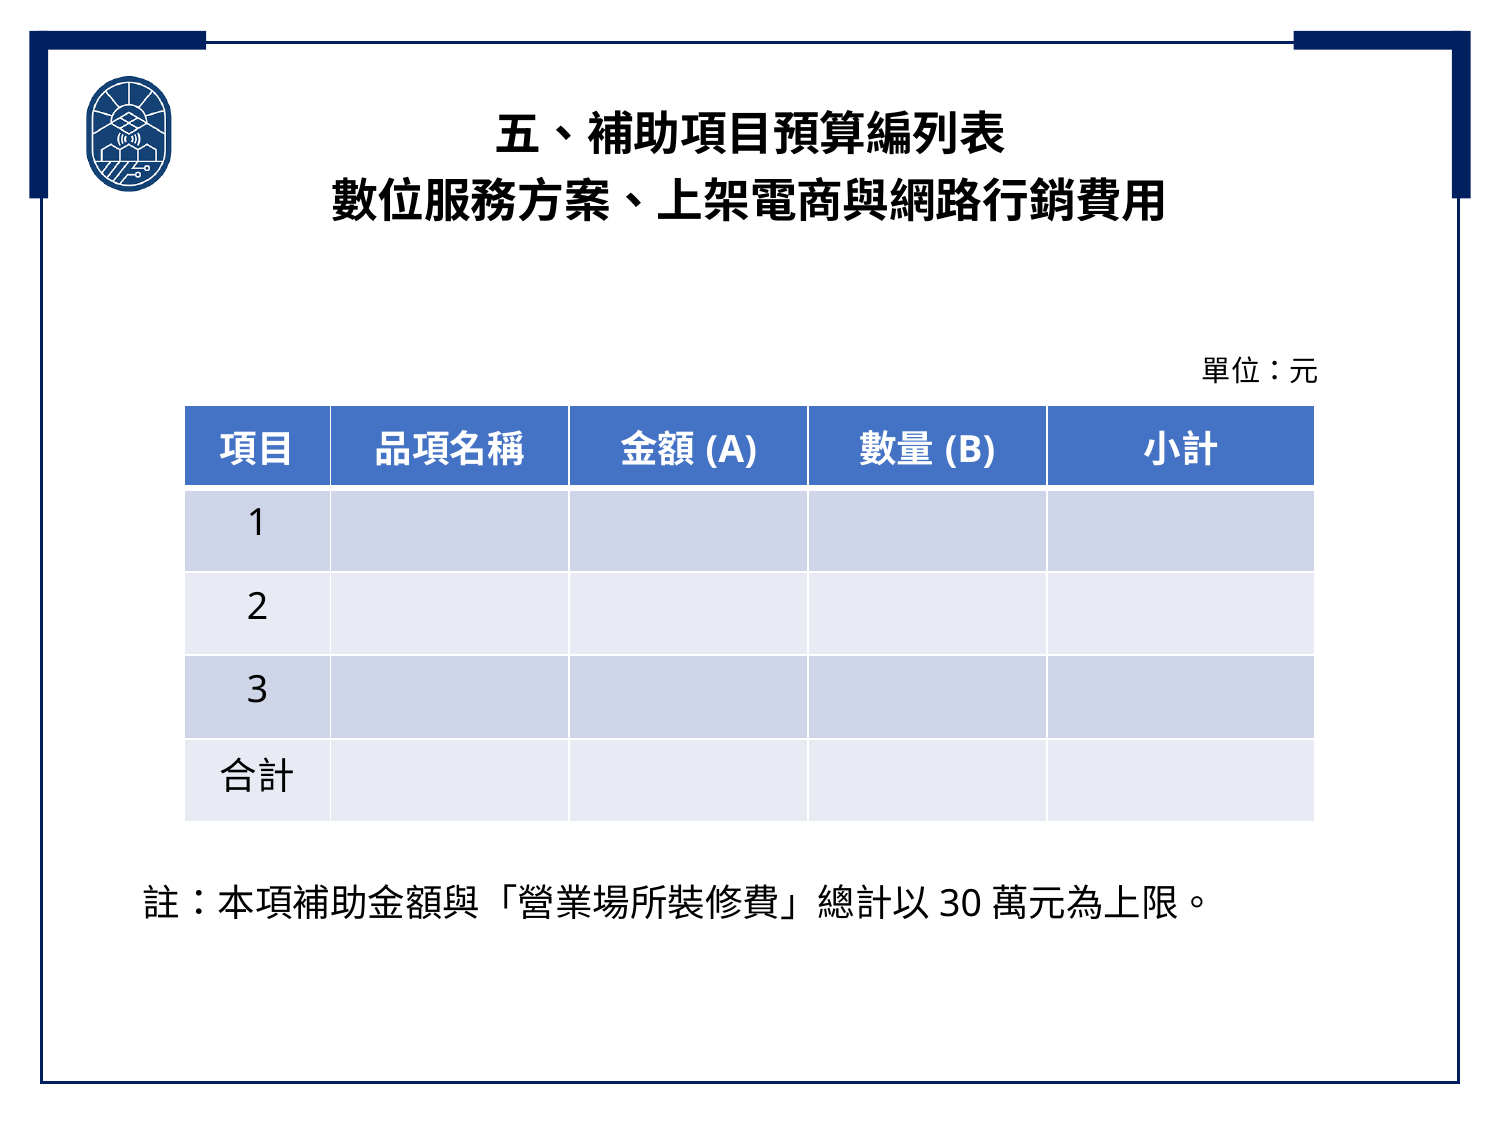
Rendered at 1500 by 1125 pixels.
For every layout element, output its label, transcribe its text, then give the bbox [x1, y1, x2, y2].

table_cell [1048, 740, 1314, 821]
table_cell [570, 656, 807, 738]
text_box 註：本項補助金額與「營業場所裝修費」總計以30萬元為上限。 [127, 871, 1345, 932]
table_cell [570, 740, 807, 821]
table_header 數量(B) [809, 406, 1046, 485]
table_cell 1 [185, 491, 330, 571]
table_header 品項名稱 [331, 406, 568, 485]
table_cell [809, 656, 1046, 738]
table_cell [331, 491, 568, 571]
table_cell 合計 [185, 740, 330, 821]
table_header 項目 [185, 406, 330, 485]
table_cell 2 [185, 573, 330, 654]
picture [50, 55, 207, 212]
text_box 五、補助項目預算編列表 數位服務方案、上架電商與網路行銷費用 [74, 88, 1425, 240]
table_cell [809, 740, 1046, 821]
table_header 小計 [1048, 406, 1314, 485]
table_cell [1048, 491, 1314, 571]
text_box 單位：元 [1187, 344, 1500, 395]
table_cell [1048, 656, 1314, 738]
table_cell [809, 491, 1046, 571]
table_header 金額(A) [570, 406, 807, 485]
table_cell [570, 491, 807, 571]
table_cell [331, 740, 568, 821]
table_cell [570, 573, 807, 654]
table_cell [331, 656, 568, 738]
table_cell [1048, 573, 1314, 654]
table_cell 3 [185, 656, 330, 738]
table_cell [809, 573, 1046, 654]
table_cell [331, 573, 568, 654]
